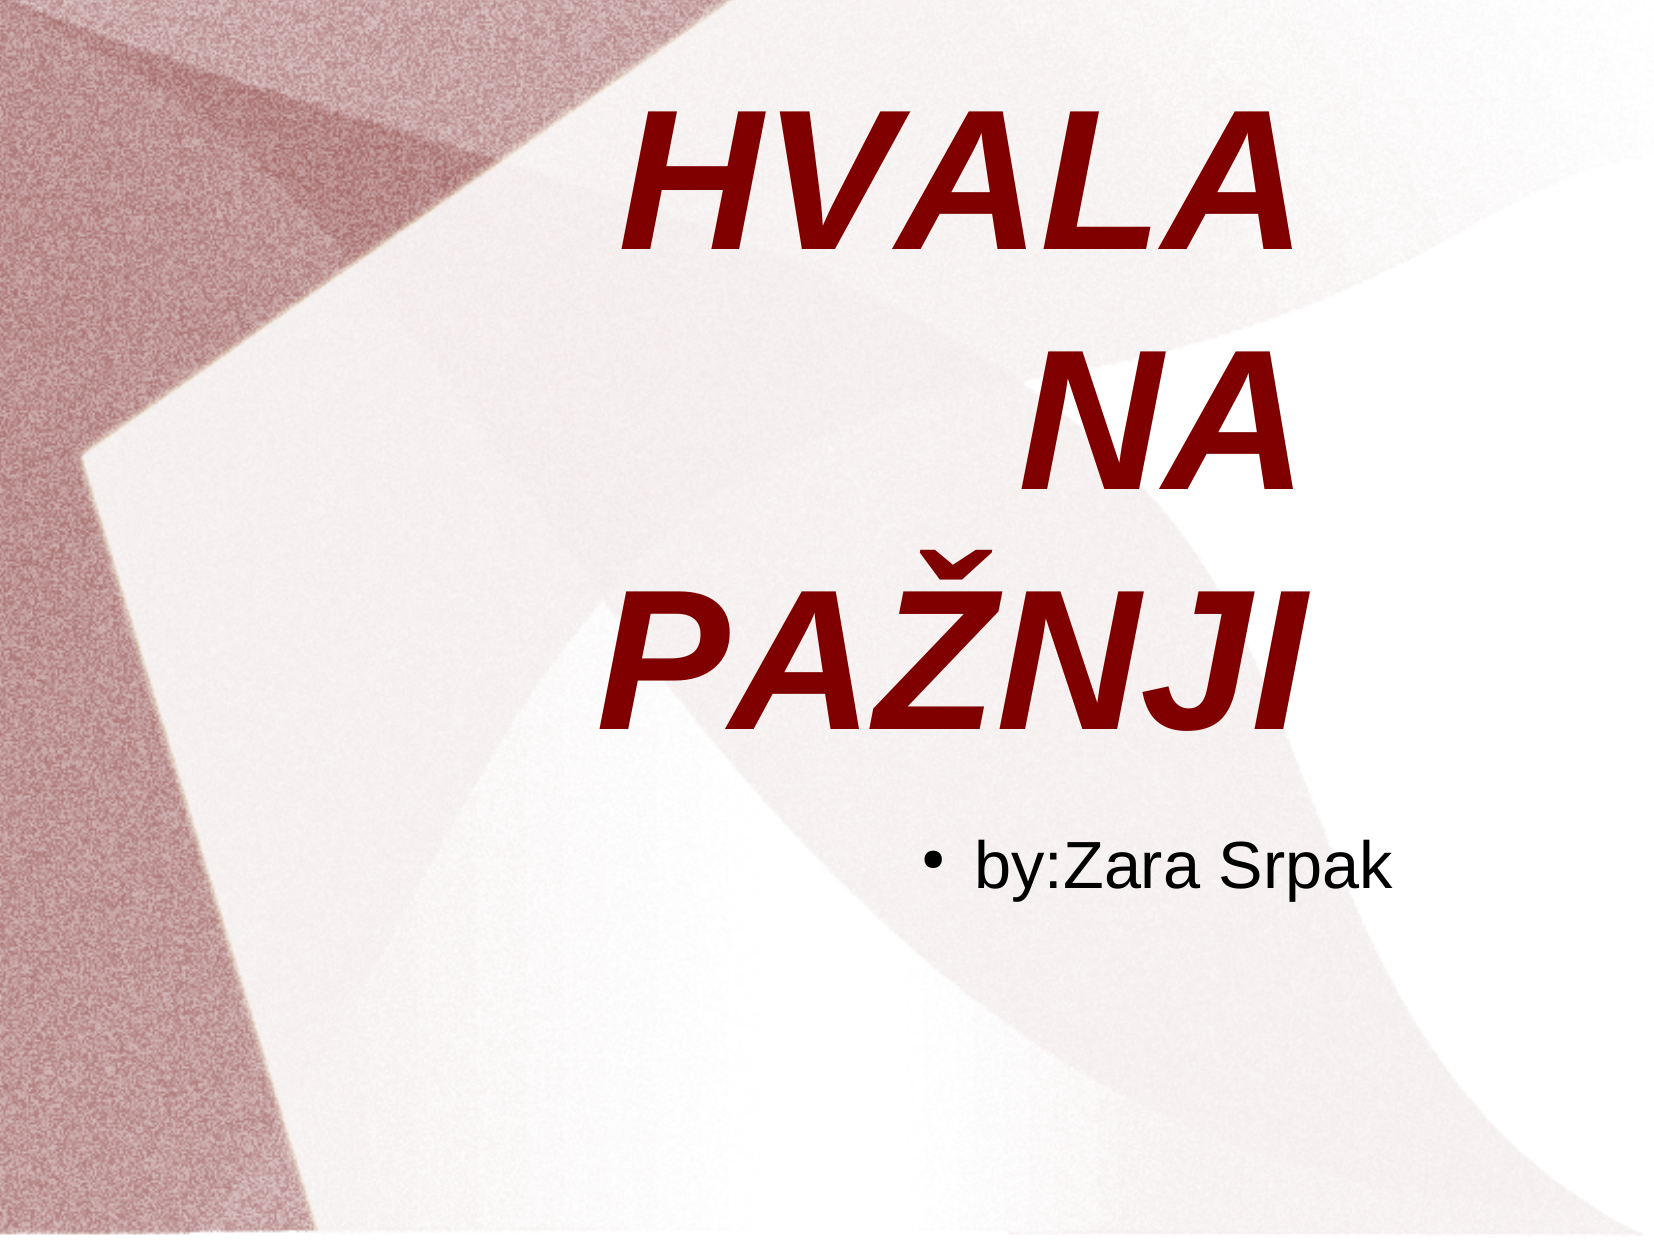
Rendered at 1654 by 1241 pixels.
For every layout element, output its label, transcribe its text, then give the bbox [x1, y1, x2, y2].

title HVALA NA PAŽNJI [596, 49, 1595, 296]
list by:Zara Srpak [885, 821, 1509, 1241]
